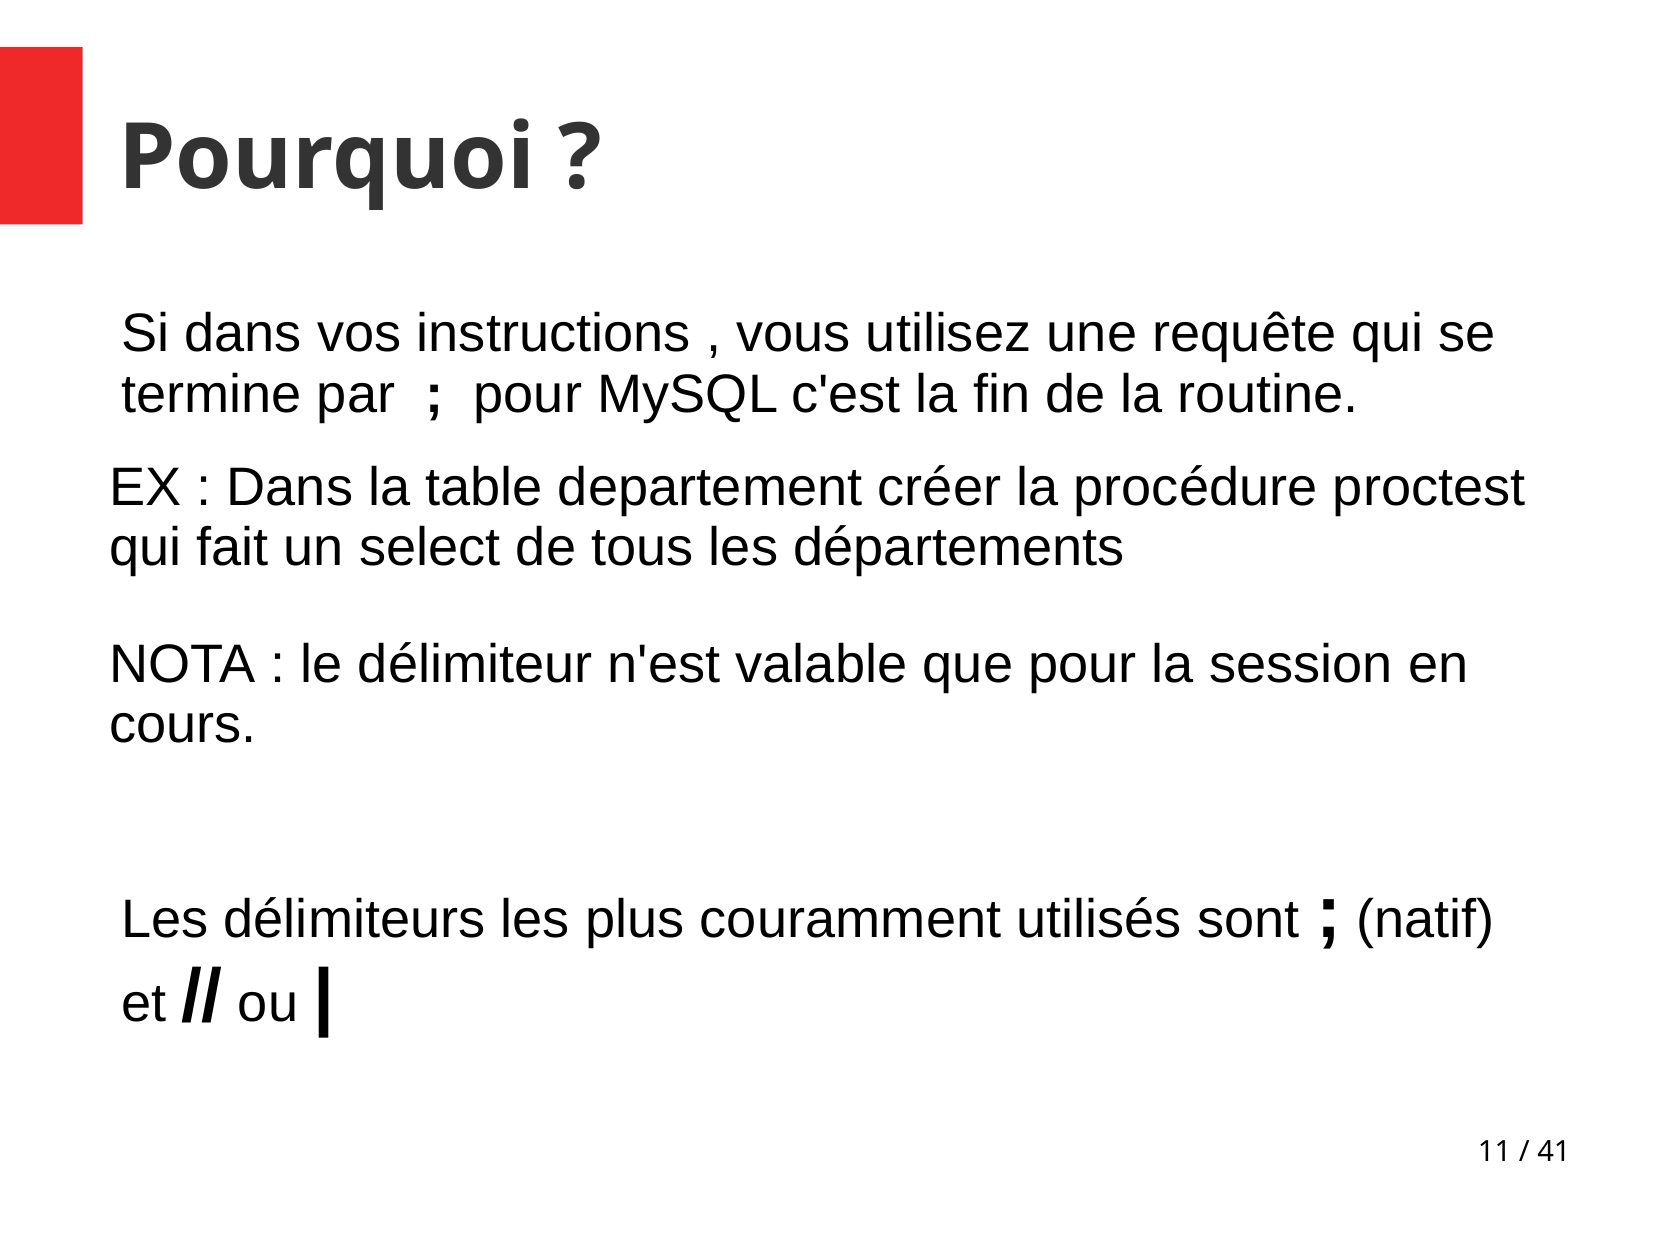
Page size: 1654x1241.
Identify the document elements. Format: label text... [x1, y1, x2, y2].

title Pourquoi ? [118, 49, 1571, 257]
text_box EX : Dans la table departement créer la procédure proctest qui fait un select de tous les départements [94, 448, 1548, 585]
text_box Les délimiteurs les plus couramment utilisés sont ; (natif) et // ou | [106, 862, 1512, 1045]
text_box NOTA : le délimiteur n'est valable que pour la session en cours. [94, 625, 1548, 762]
text_box Si dans vos instructions , vous utilisez une requête qui se termine par ; pour MySQL c'est la fin de la routine. [106, 295, 1560, 432]
